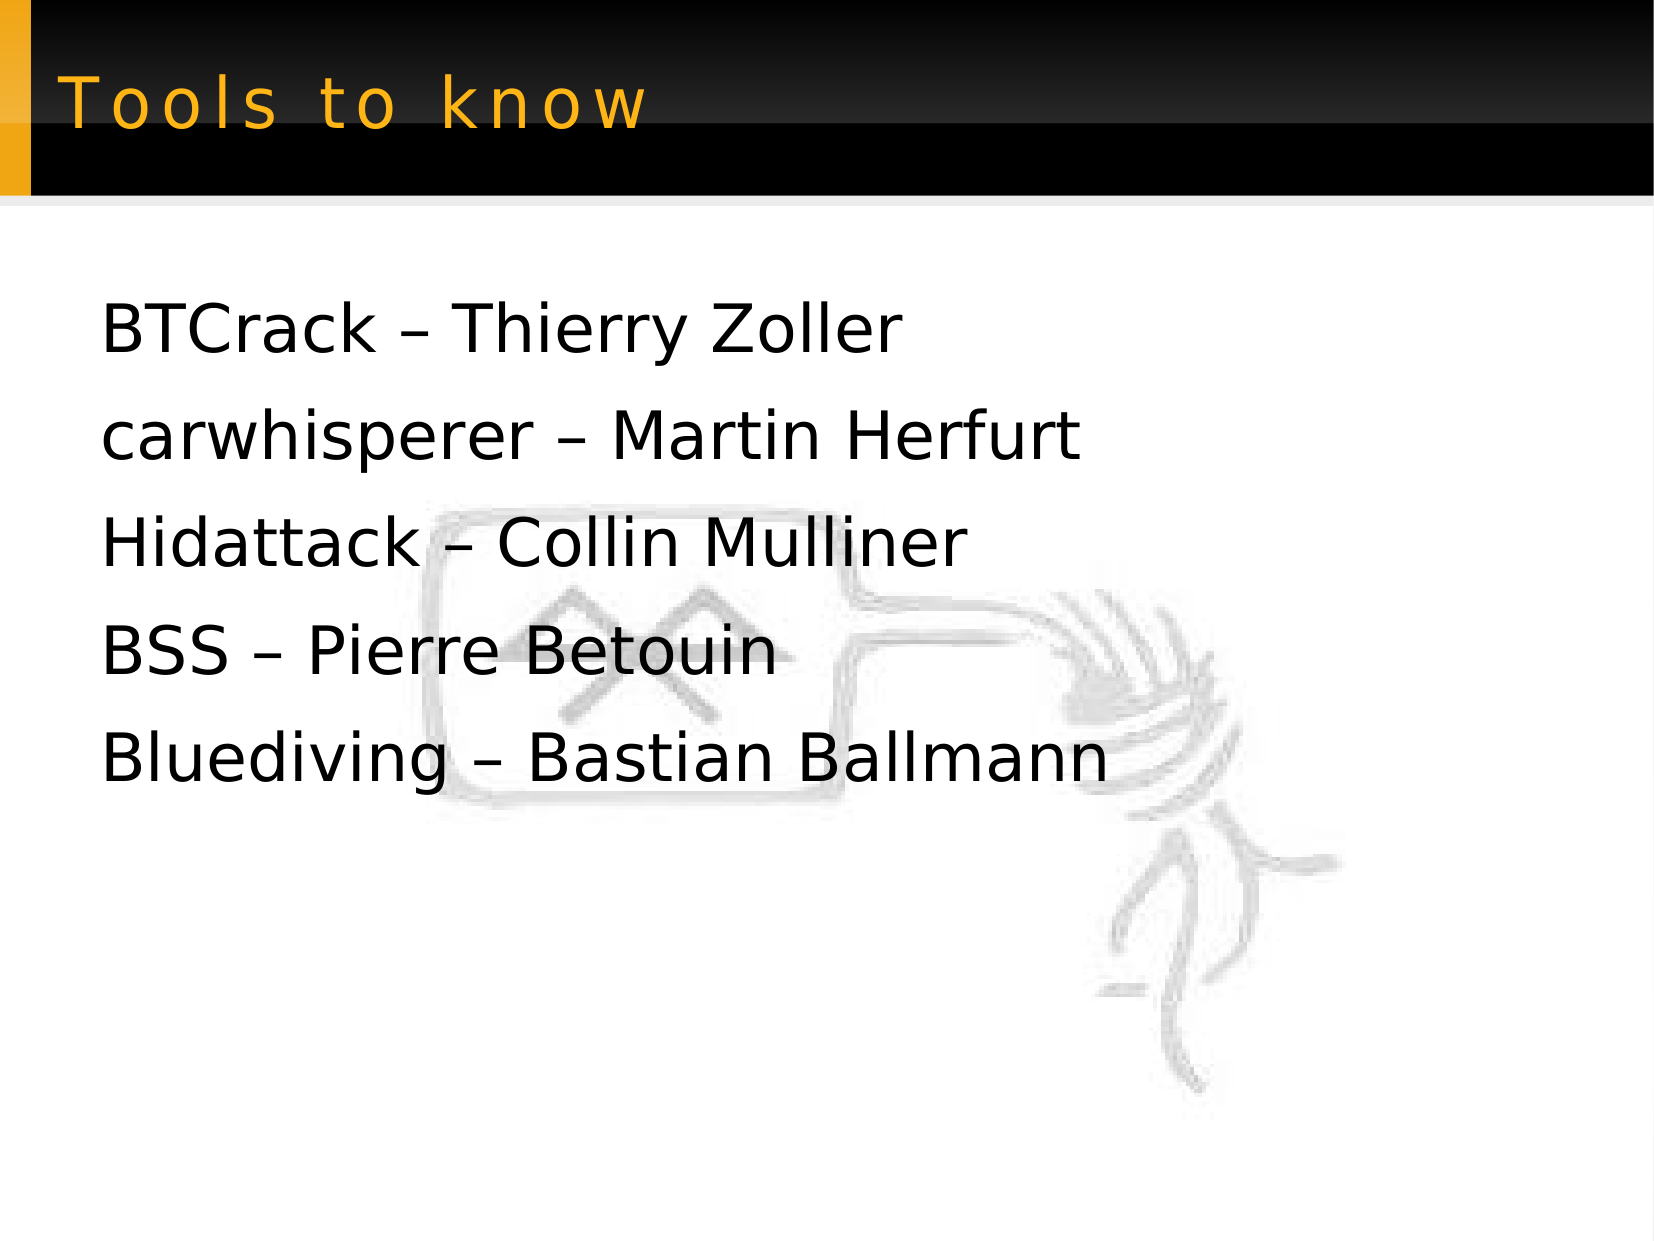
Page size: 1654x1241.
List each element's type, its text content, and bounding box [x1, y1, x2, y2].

picture [0, 0, 1654, 1241]
list BTCrack – Thierry Zoller carwhisperer – Martin Herfurt Hidattack – Collin Mulliner BSS – Pierre Betouin Bluediving – Bastian Ballmann [82, 290, 1571, 1109]
title Tools to know [59, 29, 1270, 178]
